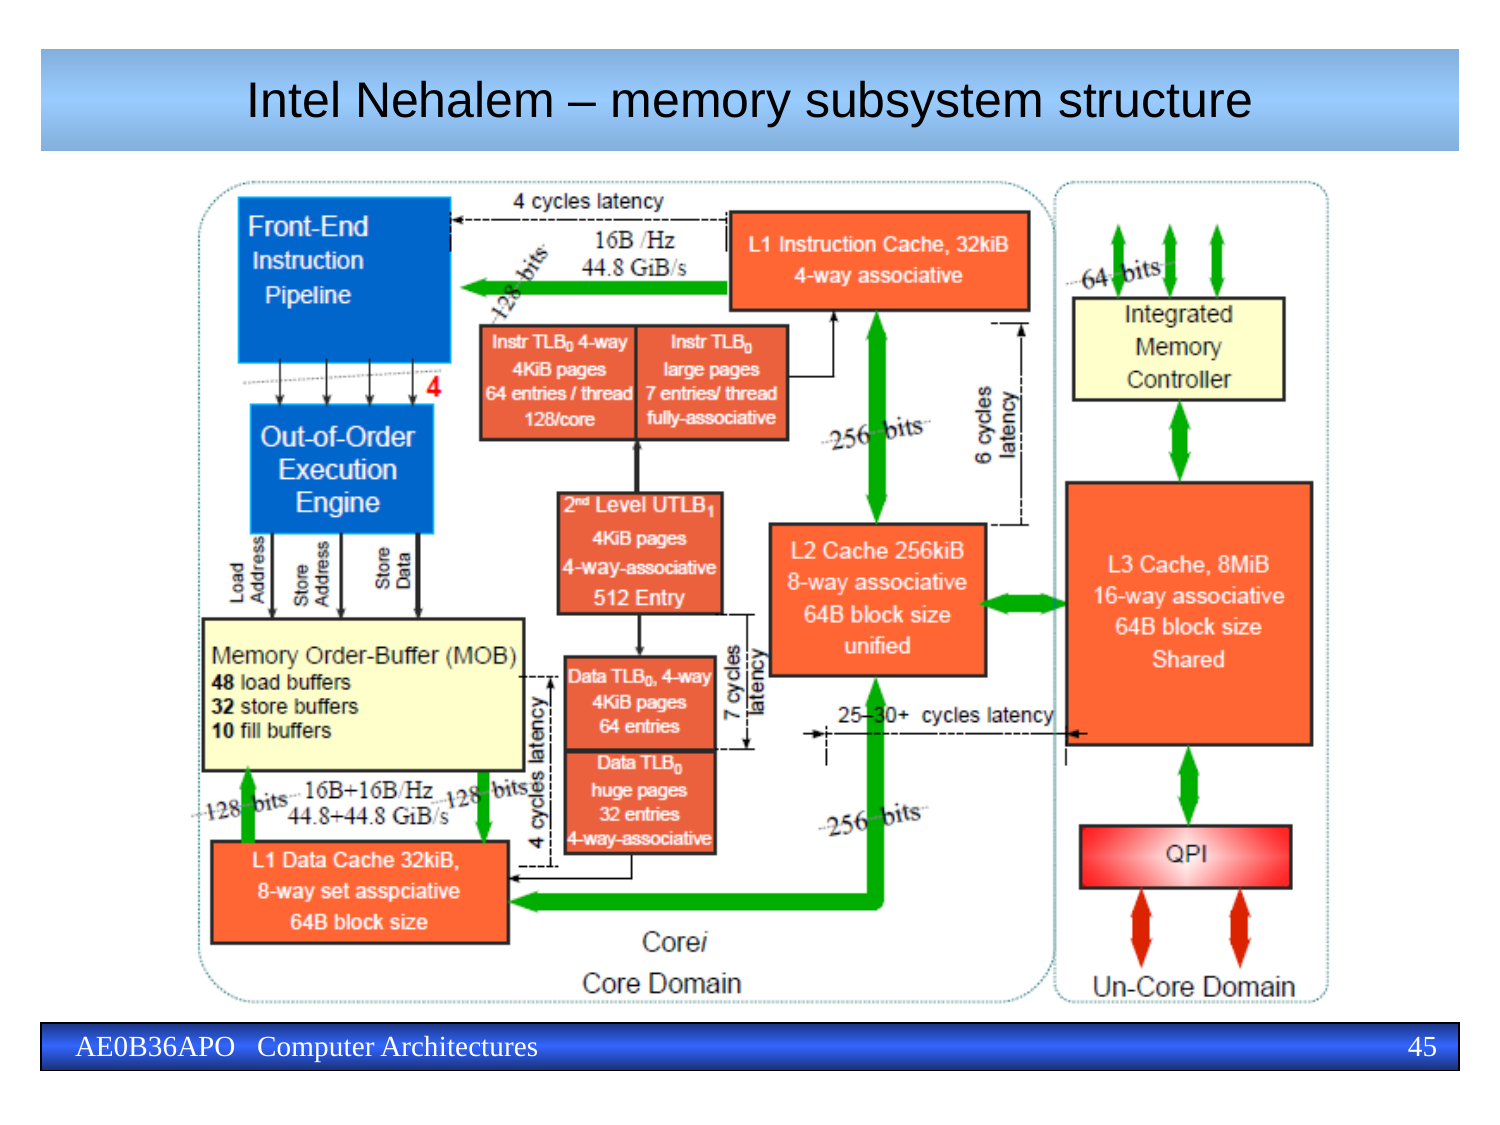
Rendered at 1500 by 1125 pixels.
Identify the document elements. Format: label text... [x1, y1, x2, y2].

title Intel Nehalem – memory subsystem structure [41, 49, 1459, 151]
text_box [164, 152, 1343, 1016]
